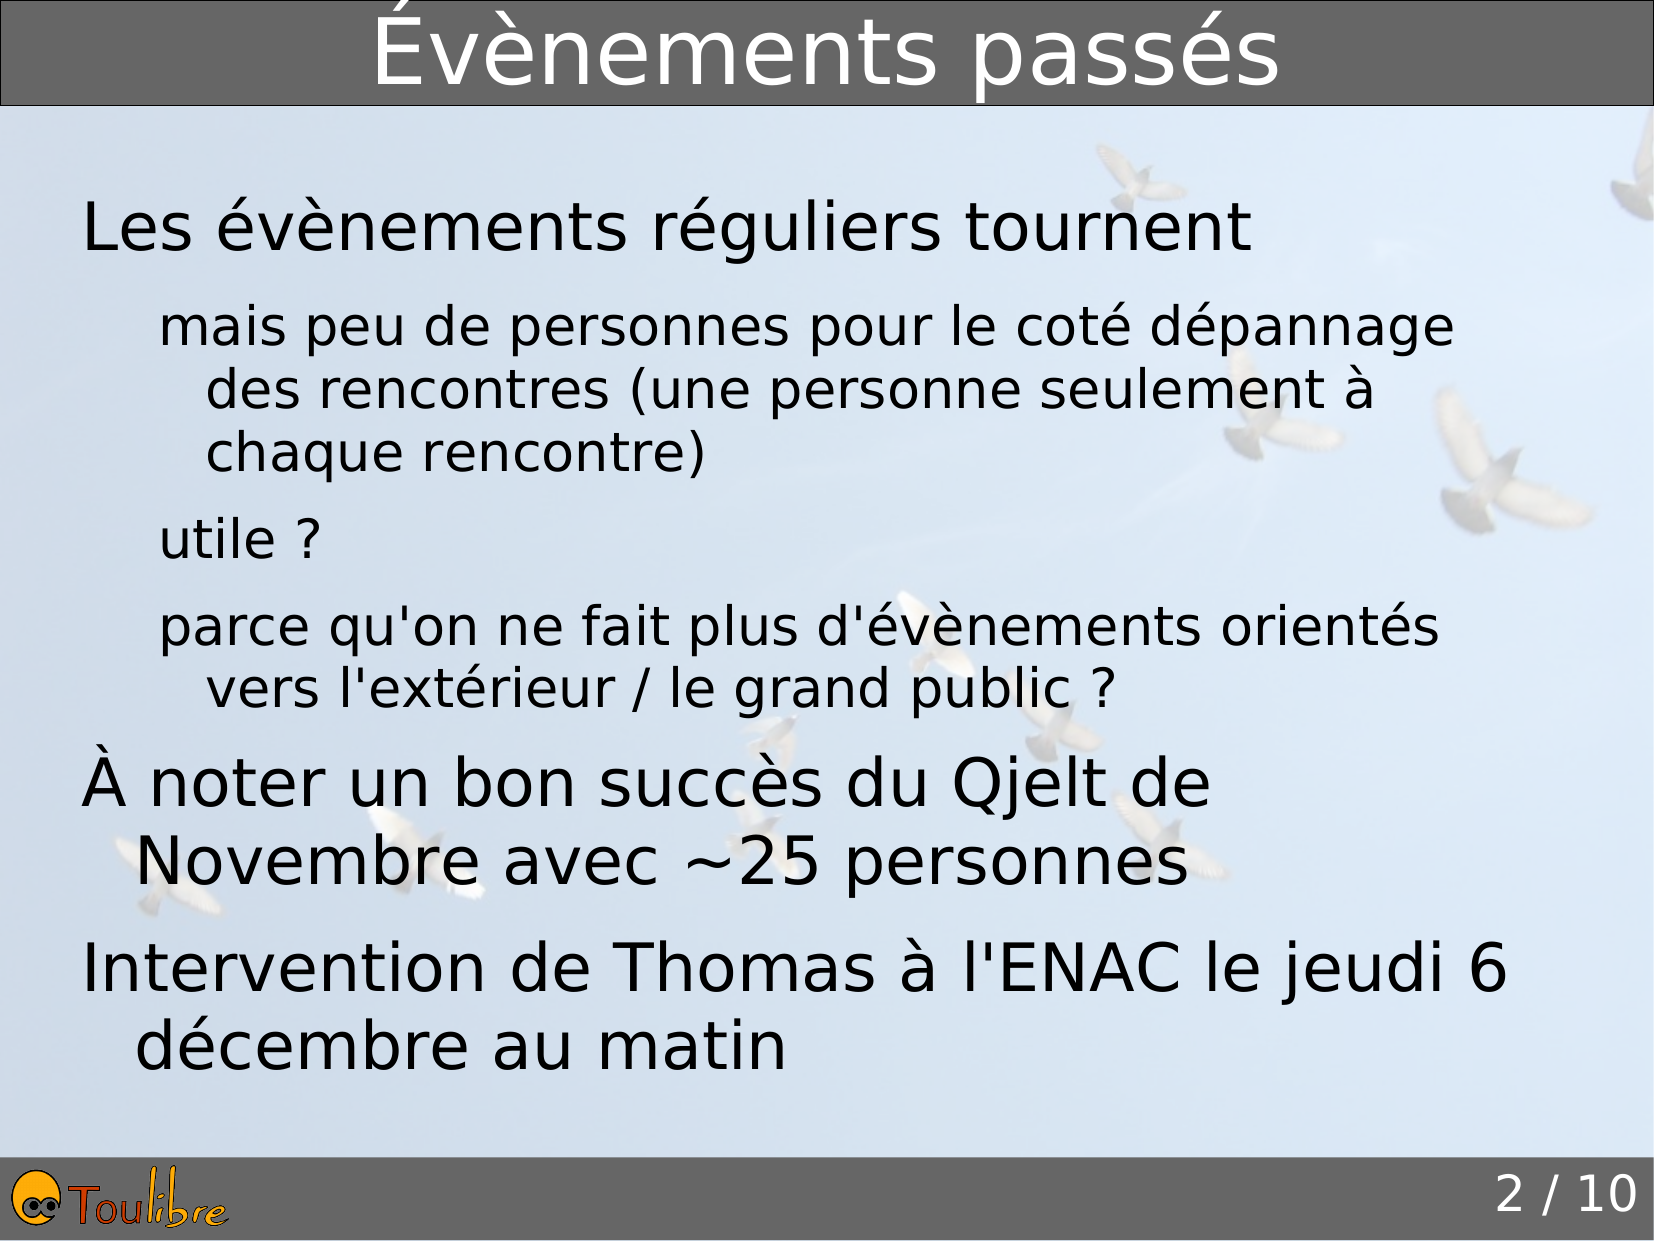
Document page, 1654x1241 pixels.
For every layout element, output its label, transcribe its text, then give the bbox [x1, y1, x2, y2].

title Évènements passés [0, 0, 1654, 107]
list Les évènements réguliers tournent mais peu de personnes pour le coté dépannage des rencontres (une personne seulement à chaque rencontre) utile ? parce qu'on ne fait plus d'évènements orientés vers l'extérieur / le grand public ? À noter un bon succès du Qjelt de Novembre avec ~25 personnes Intervention de Thomas à l'ENAC le jeudi 6 décembre au matin [63, 188, 1552, 1086]
picture [11, 1165, 229, 1228]
